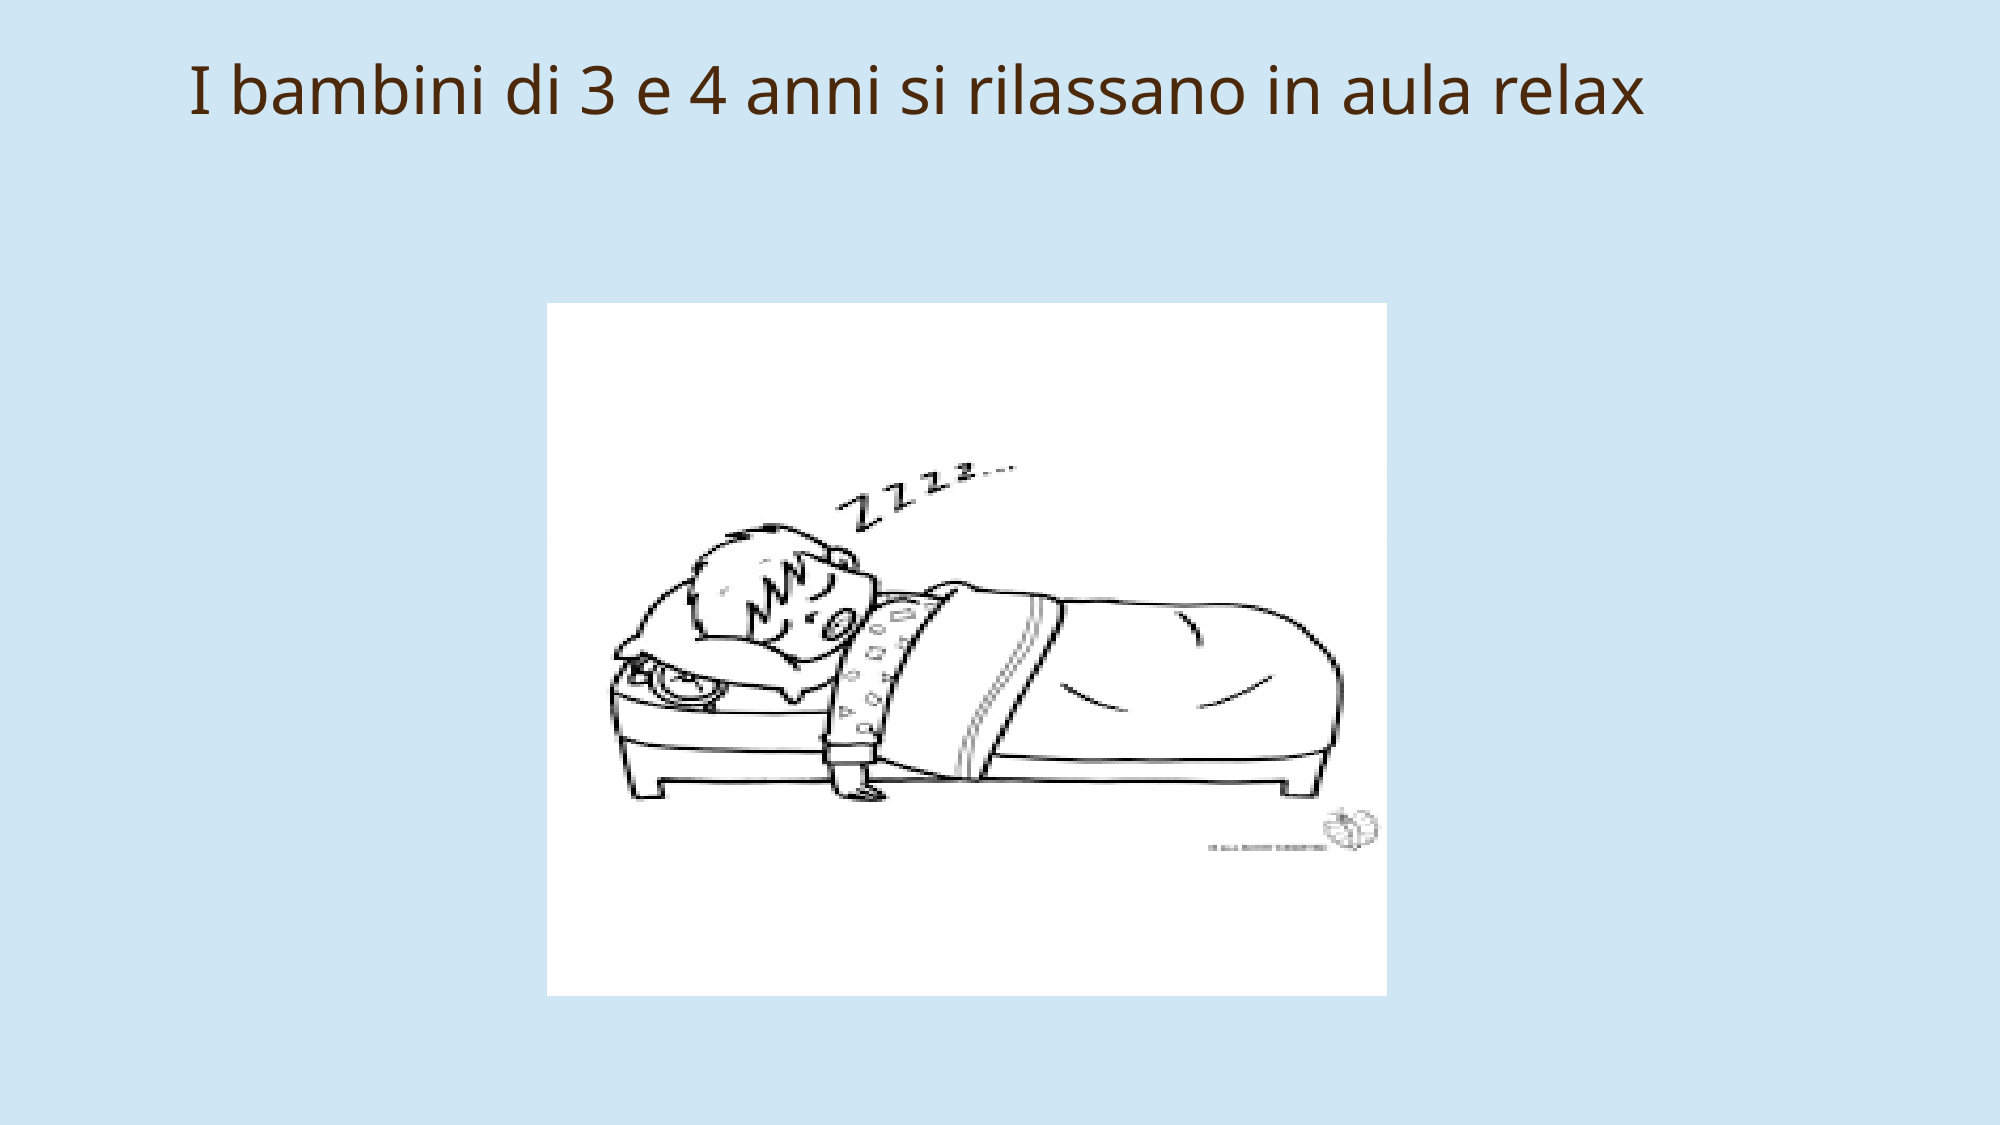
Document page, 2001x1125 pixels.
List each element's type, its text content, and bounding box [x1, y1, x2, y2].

picture [547, 303, 1387, 997]
title I bambini di 3 e 4 anni si rilassano in aula relax [174, 50, 1825, 250]
